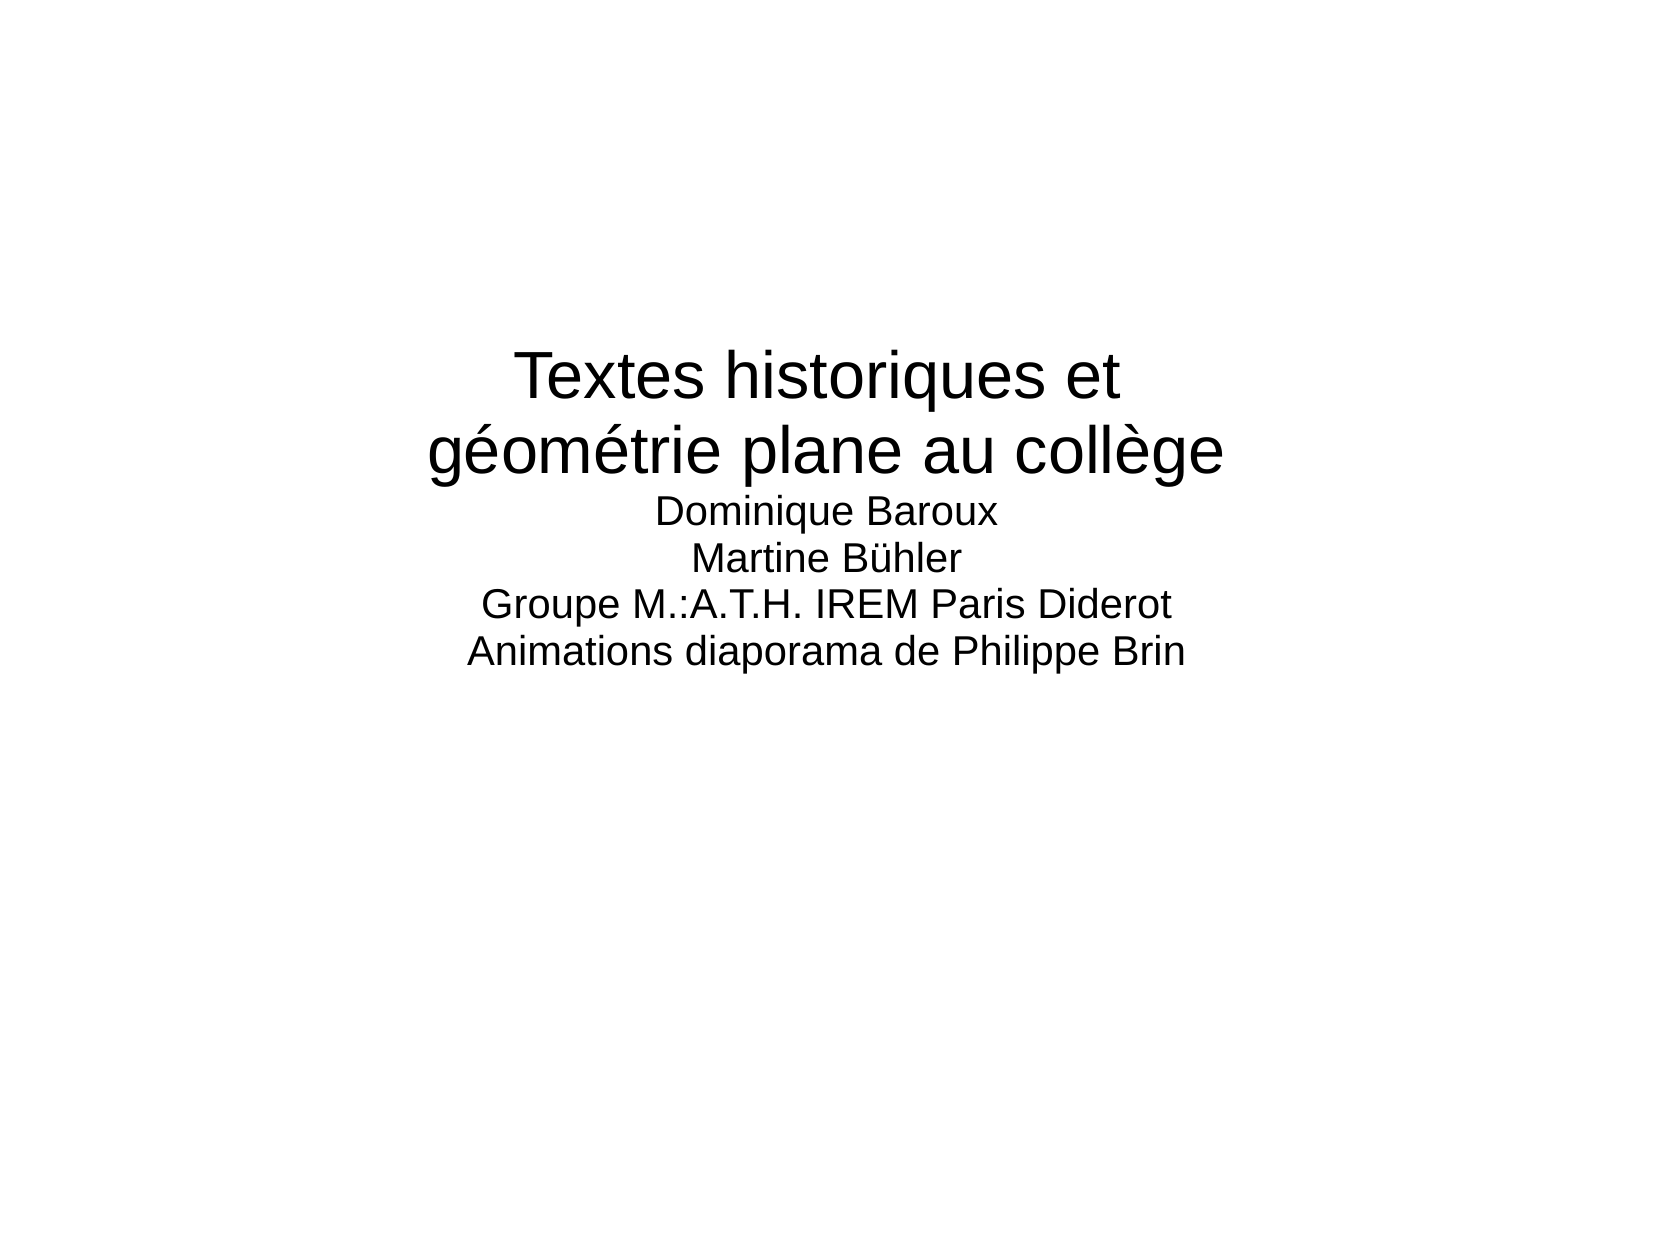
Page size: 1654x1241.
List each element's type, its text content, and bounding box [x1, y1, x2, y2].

subtitle Textes historiques et géométrie plane au collège Dominique Baroux Martine Bühler Groupe M.:A.T.H. IREM Paris Diderot Animations diaporama de Philippe Brin [82, 49, 1571, 1010]
